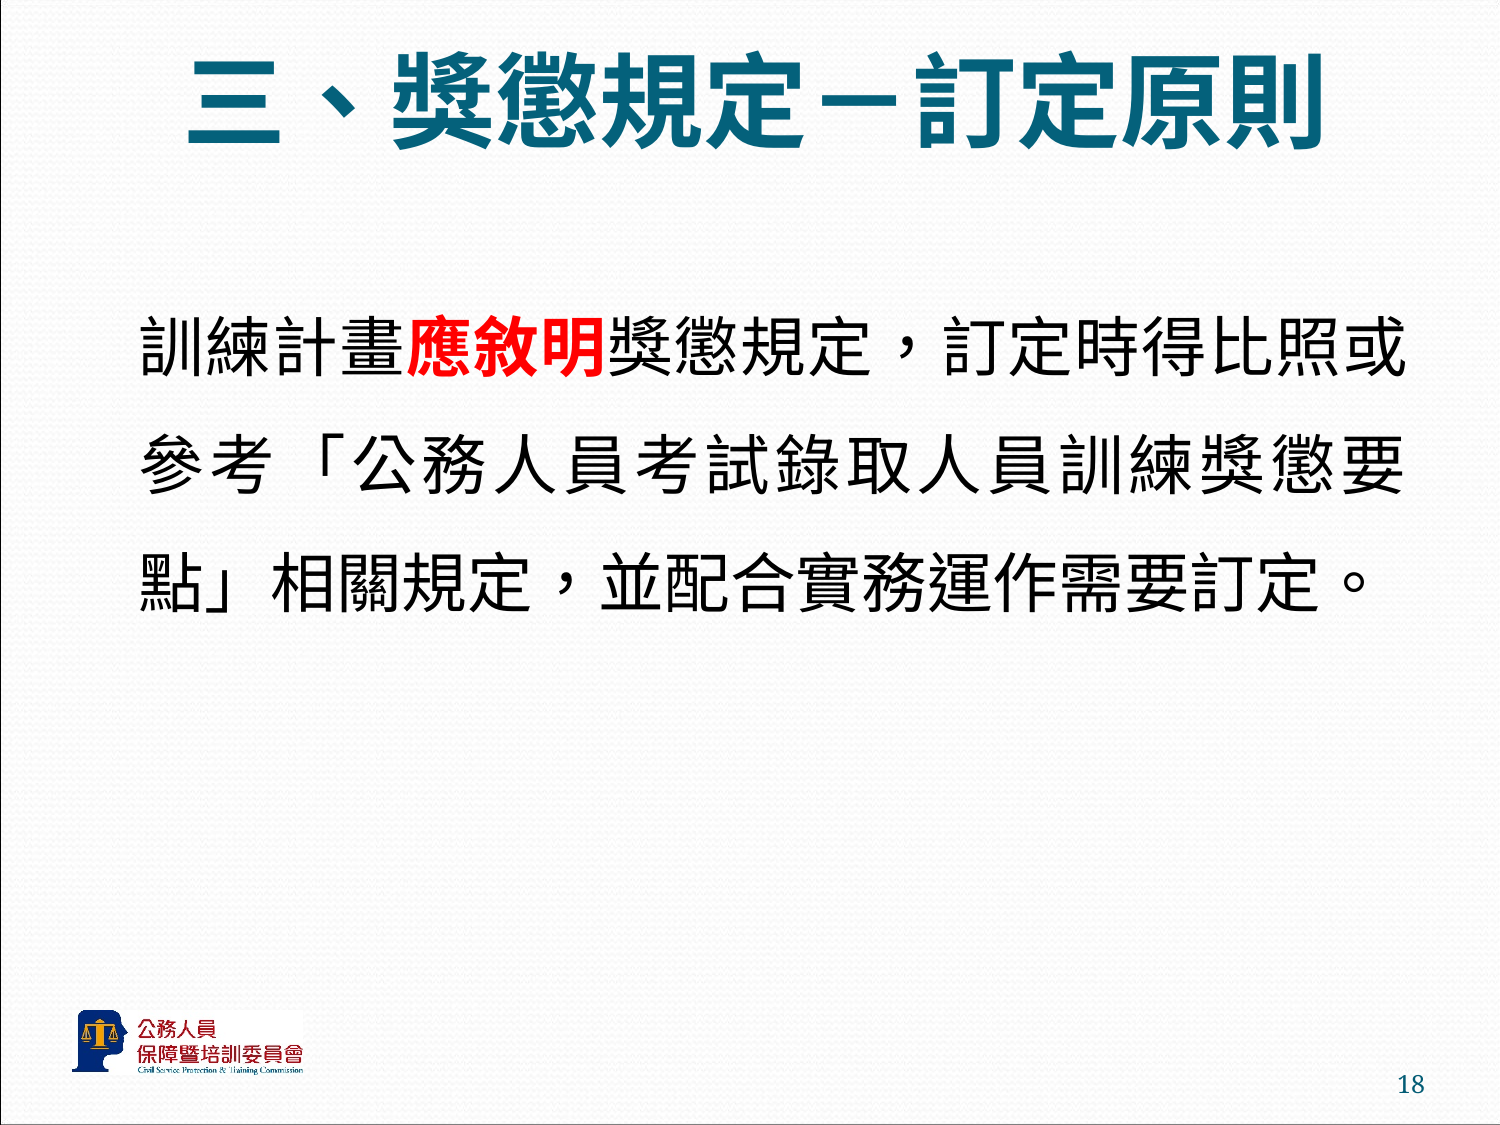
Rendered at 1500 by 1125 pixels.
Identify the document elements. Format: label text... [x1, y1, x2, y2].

slide_number <編號> [1299, 1042, 1425, 1103]
title 三、獎懲規定－訂定原則 [76, 67, 1436, 161]
picture [0, 0, 1500, 1125]
list 訓練計畫應敘明獎懲規定，訂定時得比照或參考「公務人員考試錄取人員訓練獎懲要點」相關規定，並配合實務運作需要訂定。 [123, 258, 1424, 634]
